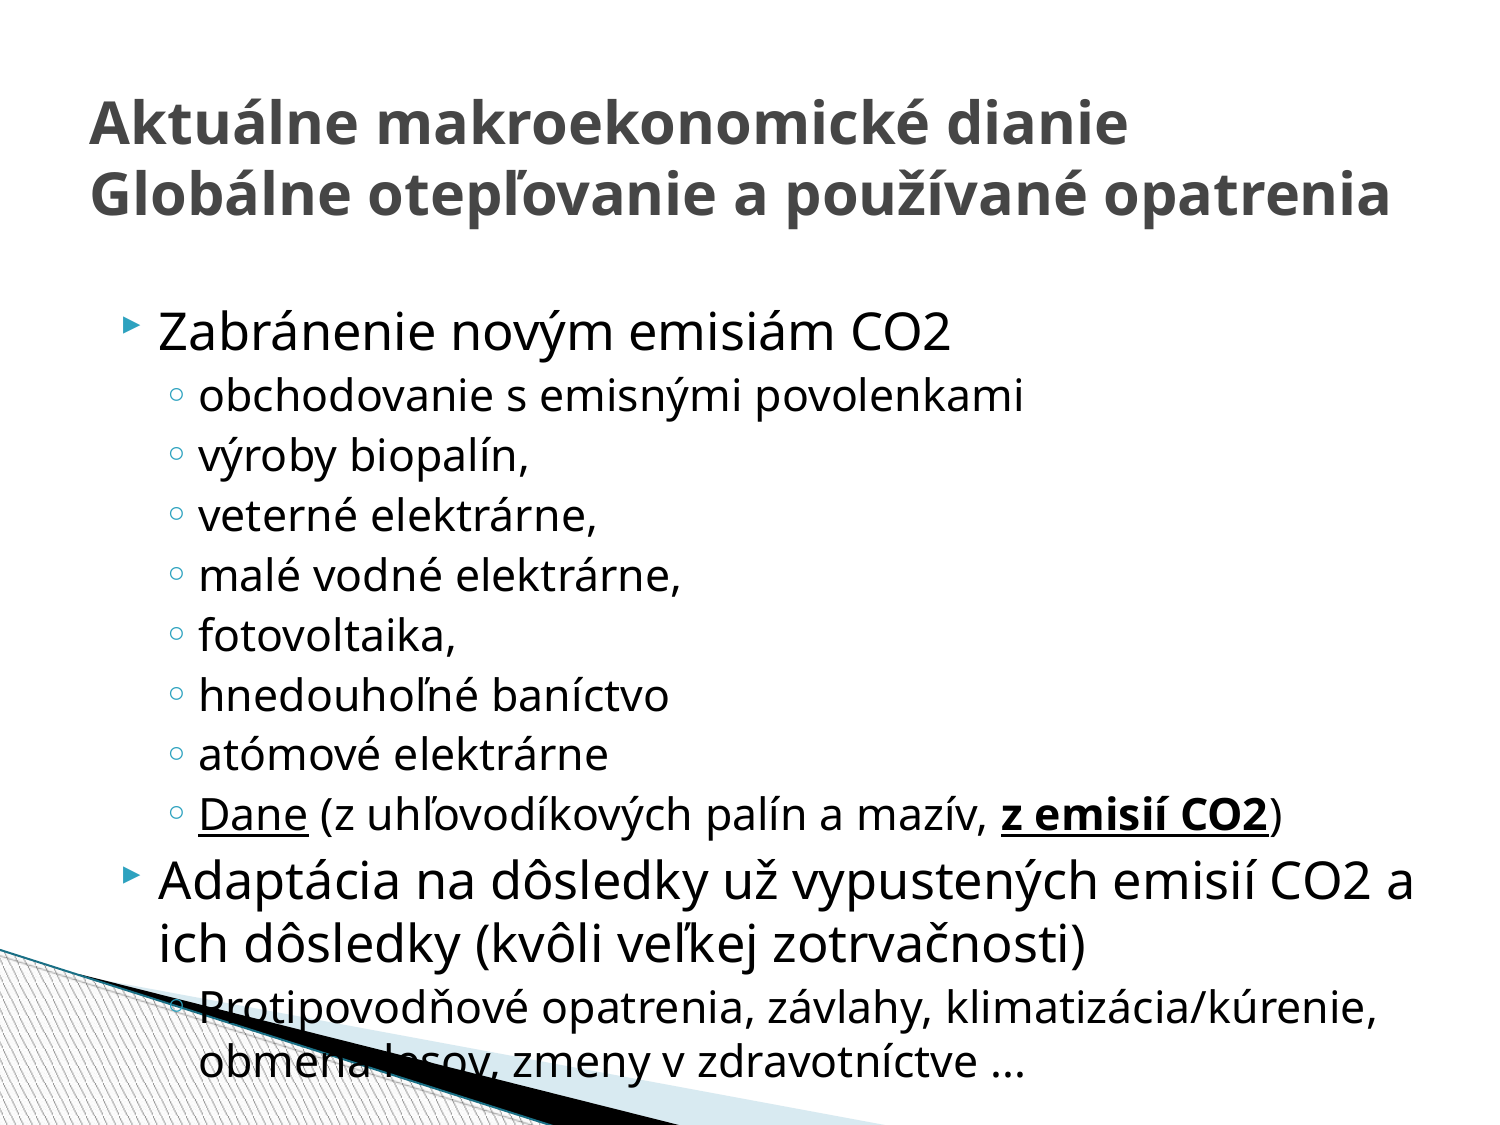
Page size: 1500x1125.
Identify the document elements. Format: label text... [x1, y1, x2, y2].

picture [0, 952, 543, 1125]
title Aktuálne makroekonomické dianie Globálne otepľovanie a používané opatrenia [75, 45, 1425, 268]
list Zabránenie novým emisiám CO2 obchodovanie s emisnými povolenkami výroby biopalín, veterné elektrárne, malé vodné elektrárne, fotovoltaika, hnedouhoľné baníctvo atómové elektrárne Dane (z uhľovodíkových palín a mazív, z emisií CO2) Adaptácia na dôsledky už vypustených emisií CO2 a ich dôsledky (kvôli veľkej zotrvačnosti) Protipovodňové opatrenia, závlahy, klimatizácia/kúrenie, obmena lesov, zmeny v zdravotníctve ... [88, 290, 1439, 1094]
